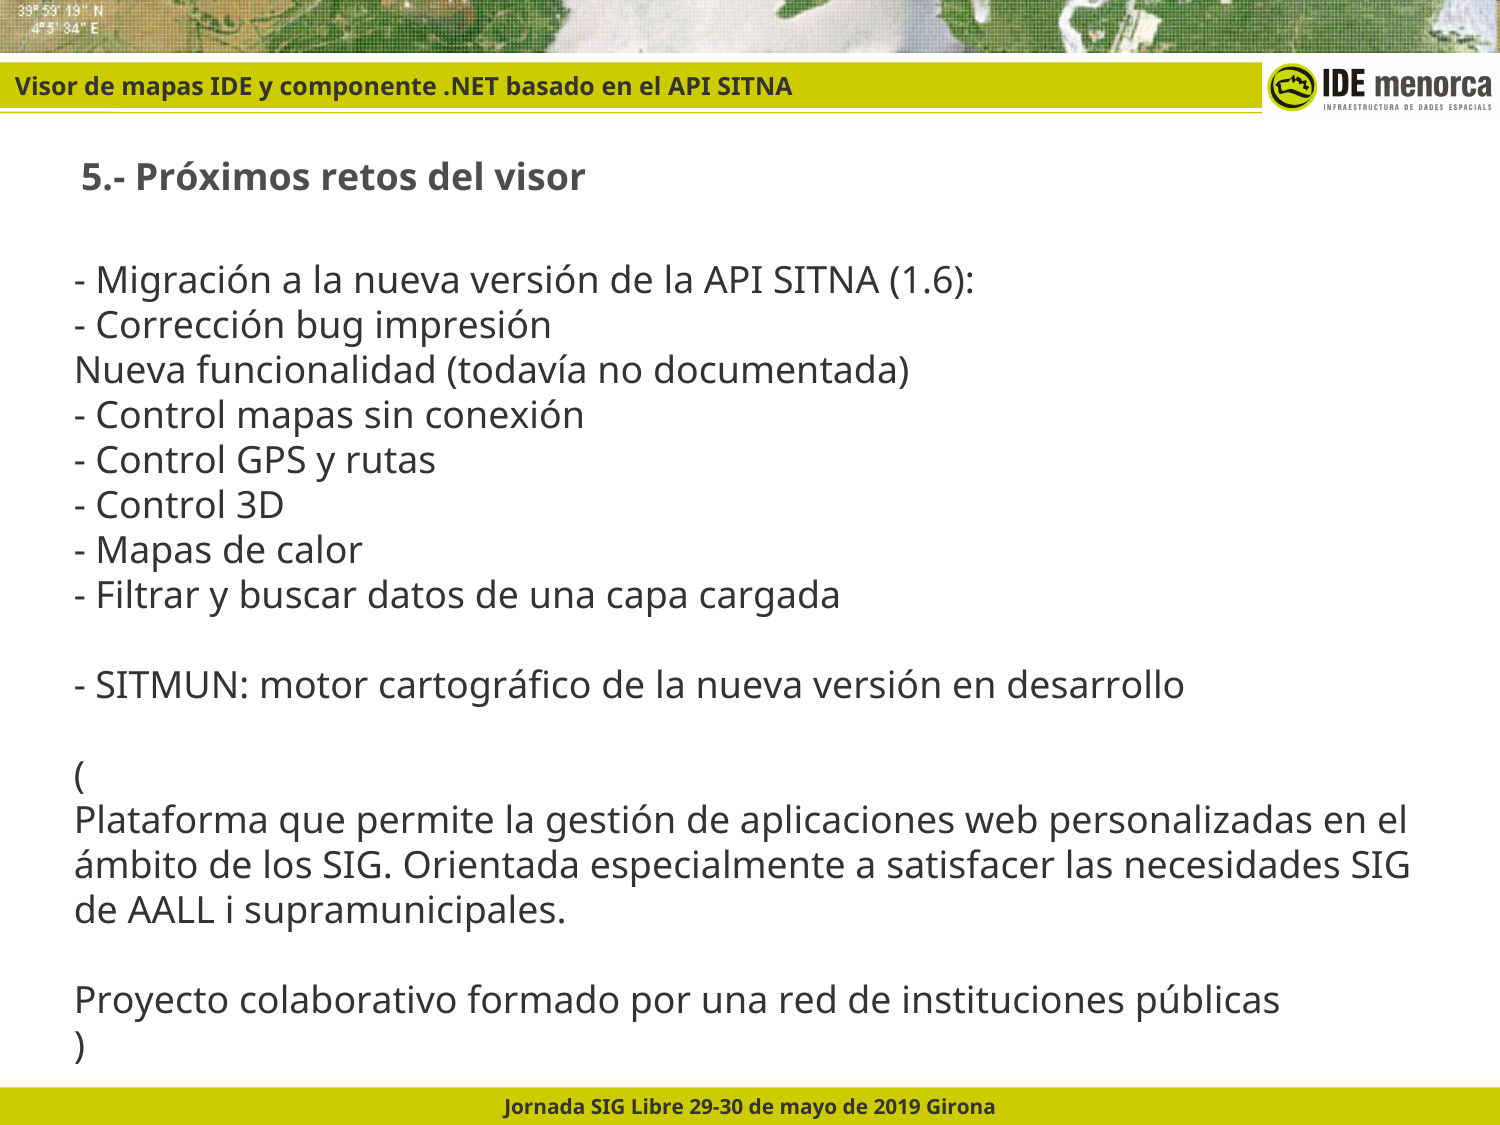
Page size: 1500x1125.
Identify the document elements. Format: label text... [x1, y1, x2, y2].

text_box Jornada SIG Libre 29-30 de mayo de 2019 Girona [0, 1087, 1500, 1125]
text_box Visor de mapas IDE y componente .NET basado en el API SITNA [0, 62, 1262, 108]
picture [0, 0, 1500, 126]
text_box 5.- Próximos retos del visor [66, 145, 1420, 206]
text_box - Migración a la nueva versión de la API SITNA (1.6): - Corrección bug impresión Nueva funcionalidad (todavía no documentada) - Control mapas sin conexión - Control GPS y rutas - Control 3D - Mapas de calor - Filtrar y buscar datos de una capa cargada - SITMUN: motor cartográfico de la nueva versión en desarrollo ( Plataforma que permite la gestión de aplicaciones web personalizadas en el ámbito de los SIG. Orientada especialmente a satisfacer las necesidades SIG de AALL i supramunicipales. Proyecto colaborativo formado por una red de instituciones públicas ) [59, 247, 1430, 1074]
